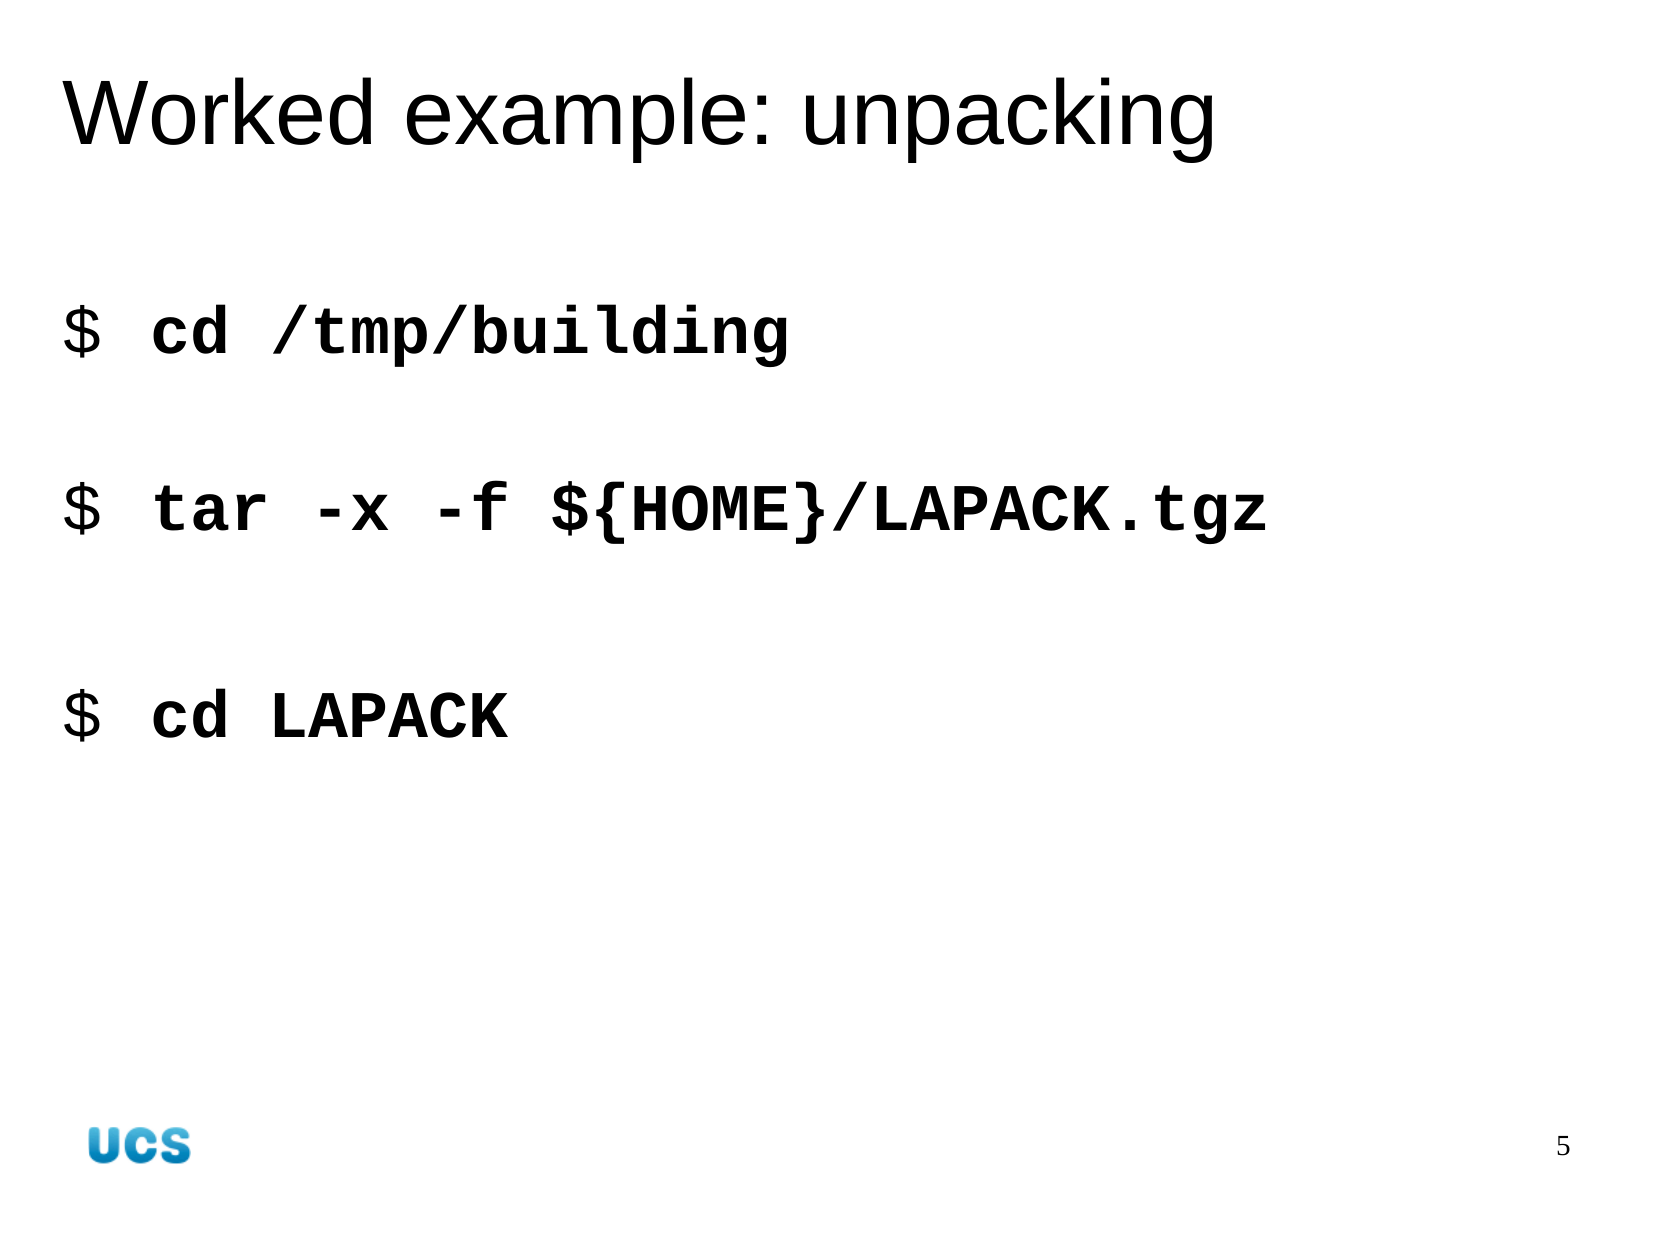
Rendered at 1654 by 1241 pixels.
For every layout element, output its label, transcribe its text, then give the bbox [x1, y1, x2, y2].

text_box cd [147, 679, 234, 761]
text_box $ [59, 472, 106, 554]
text_box cd /tmp/building [147, 295, 794, 377]
text_box tar -x -f ${HOME}/LAPACK.tgz [147, 472, 1274, 554]
text_box LAPACK [265, 679, 512, 761]
text_box $ [59, 295, 106, 377]
picture [88, 1126, 191, 1165]
text_box Worked example: unpacking [59, 59, 1224, 168]
text_box $ [59, 679, 106, 761]
